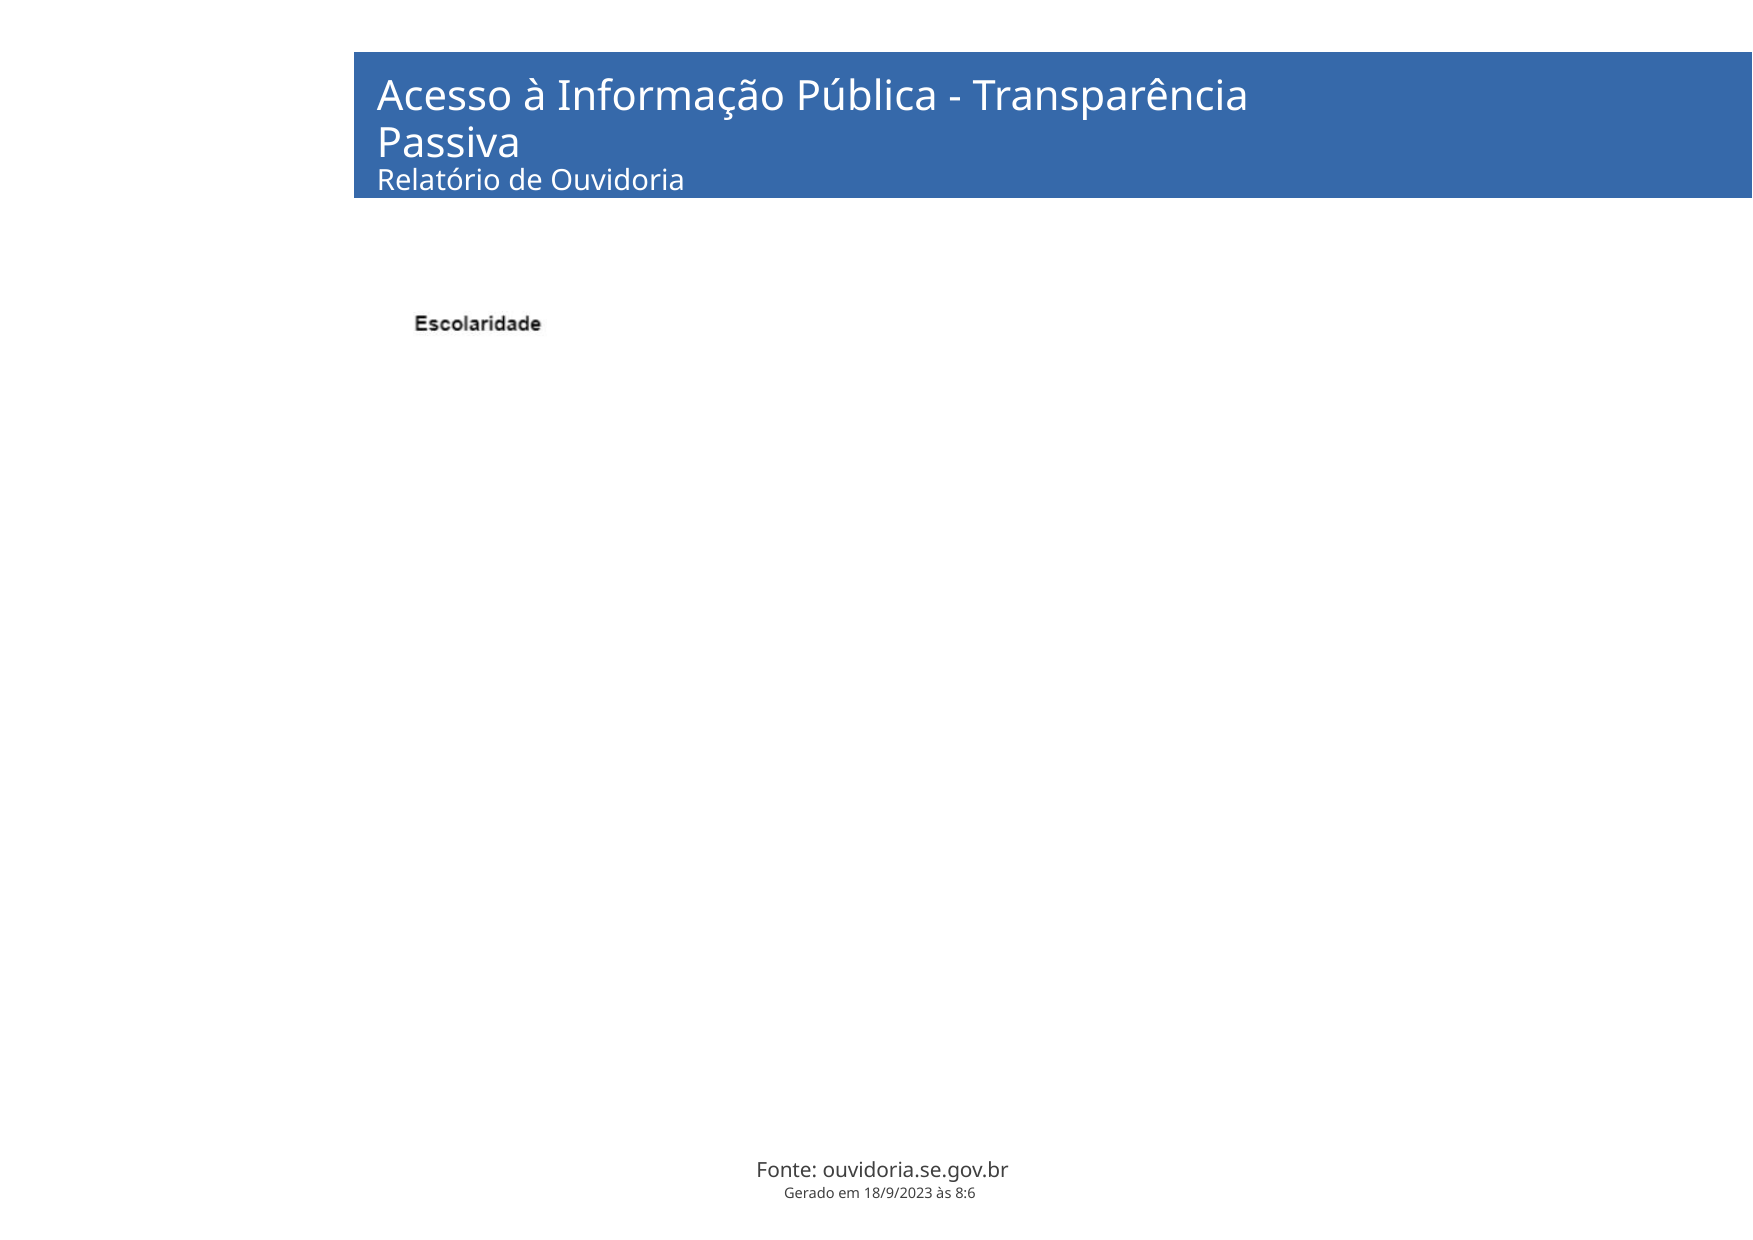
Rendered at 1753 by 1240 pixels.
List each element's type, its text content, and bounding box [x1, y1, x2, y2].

text_box [155, 211, 1599, 1028]
text_box Fonte: ouvidoria.se.gov.br [756, 1158, 1023, 1182]
text_box Gerado em 18/9/2023 às 8:6 [784, 1184, 995, 1202]
text_box [354, 52, 1752, 198]
text_box Acesso à Informação Pública - Transparência Passiva Relatório de Ouvidoria EMSETUR - Agosto a Agosto de 2023 [376, 72, 1403, 228]
